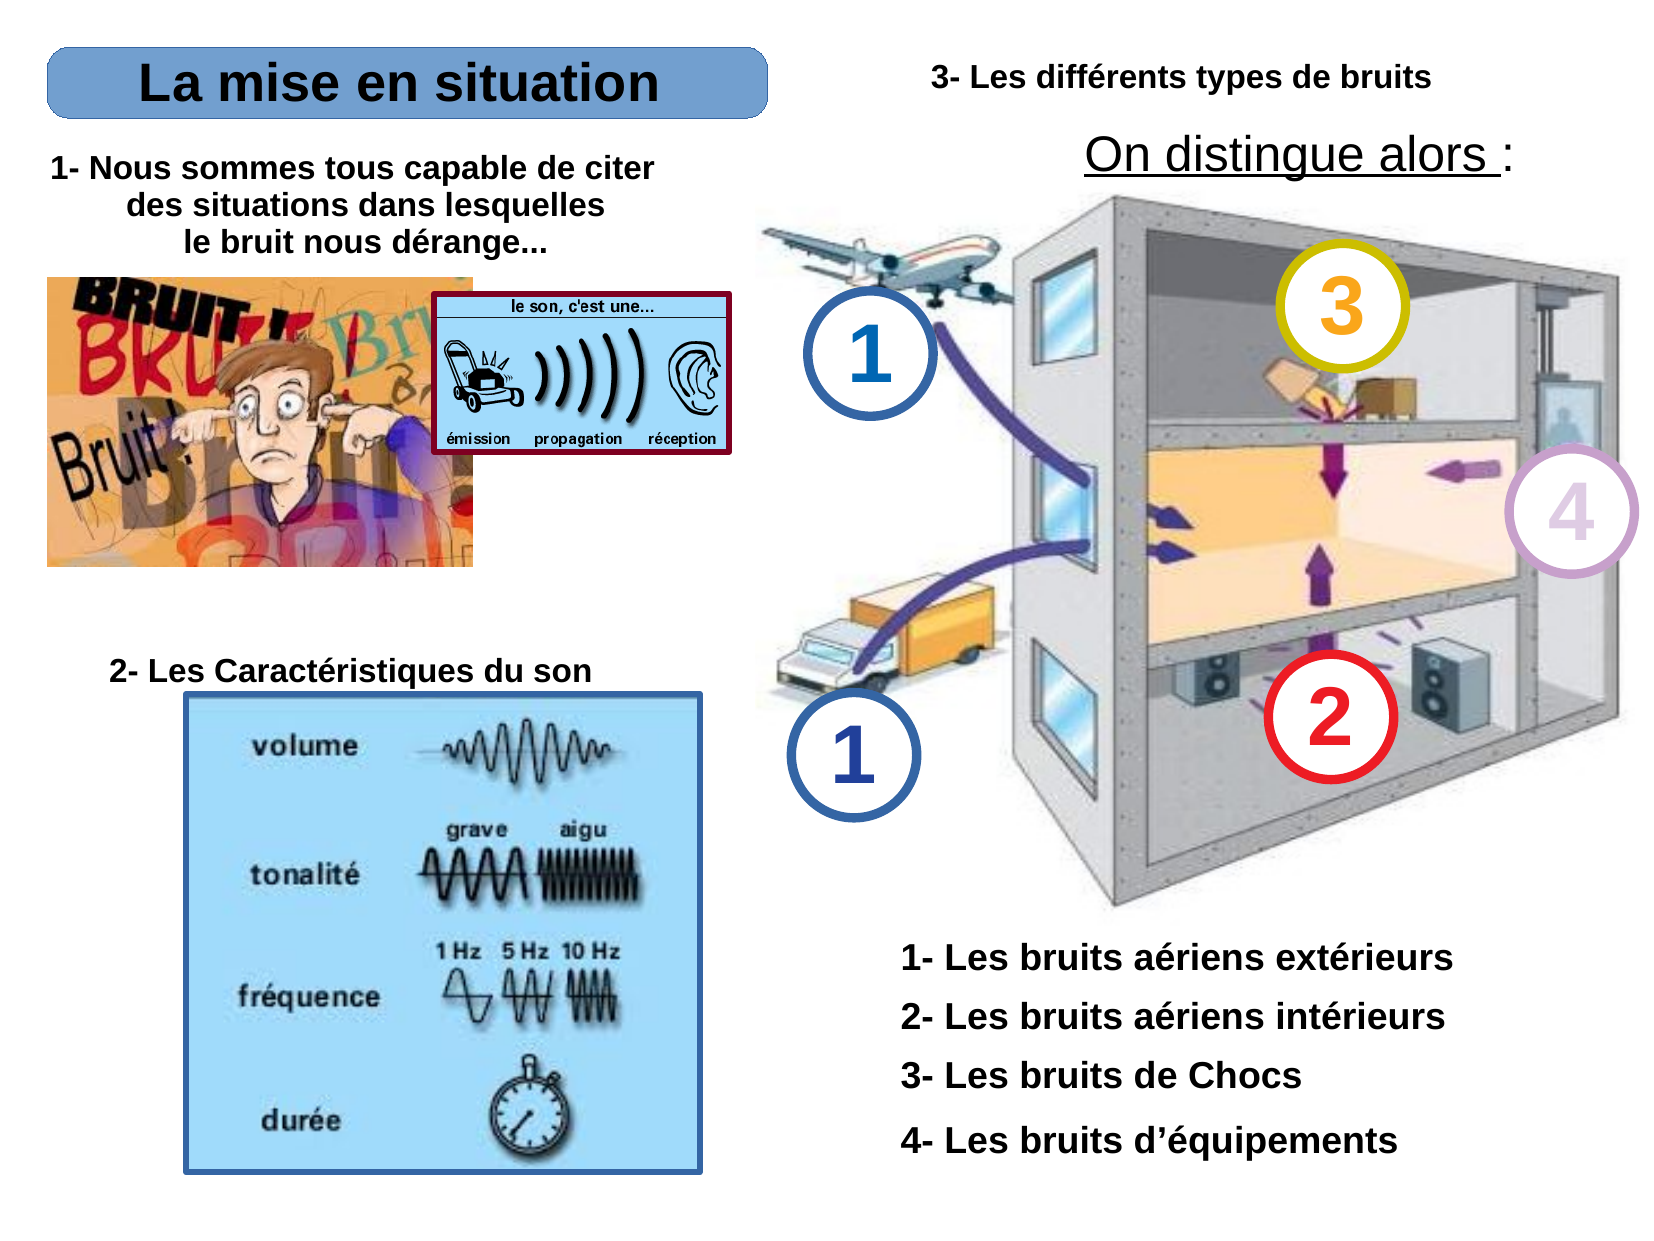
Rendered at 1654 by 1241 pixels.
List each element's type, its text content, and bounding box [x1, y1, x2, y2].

text_box 3- Les bruits de Chocs [885, 1047, 1560, 1105]
text_box La mise en situation [47, 47, 768, 119]
text_box 4- Les bruits d’équipements [885, 1112, 1560, 1170]
text_box 2 [1268, 654, 1394, 780]
picture [47, 277, 473, 567]
text_box 1- Nous sommes tous capable de citer des situations dans lesquelles le bruit nous dérange... [35, 141, 697, 284]
picture [188, 696, 697, 1170]
text_box 1- Les bruits aériens extérieurs [885, 929, 1560, 987]
text_box 2- Les Caractéristiques du son [94, 645, 697, 697]
text_box 3- Les différents types de bruits [916, 50, 1625, 103]
text_box On distingue alors : [1069, 118, 1625, 189]
text_box 3 [1280, 243, 1406, 369]
text_box 4 [1509, 448, 1635, 575]
text_box 1 [807, 290, 934, 417]
text_box 1 [791, 692, 917, 818]
picture [755, 141, 1635, 938]
text_box 2- Les bruits aériens intérieurs [885, 988, 1560, 1046]
picture [437, 296, 727, 449]
